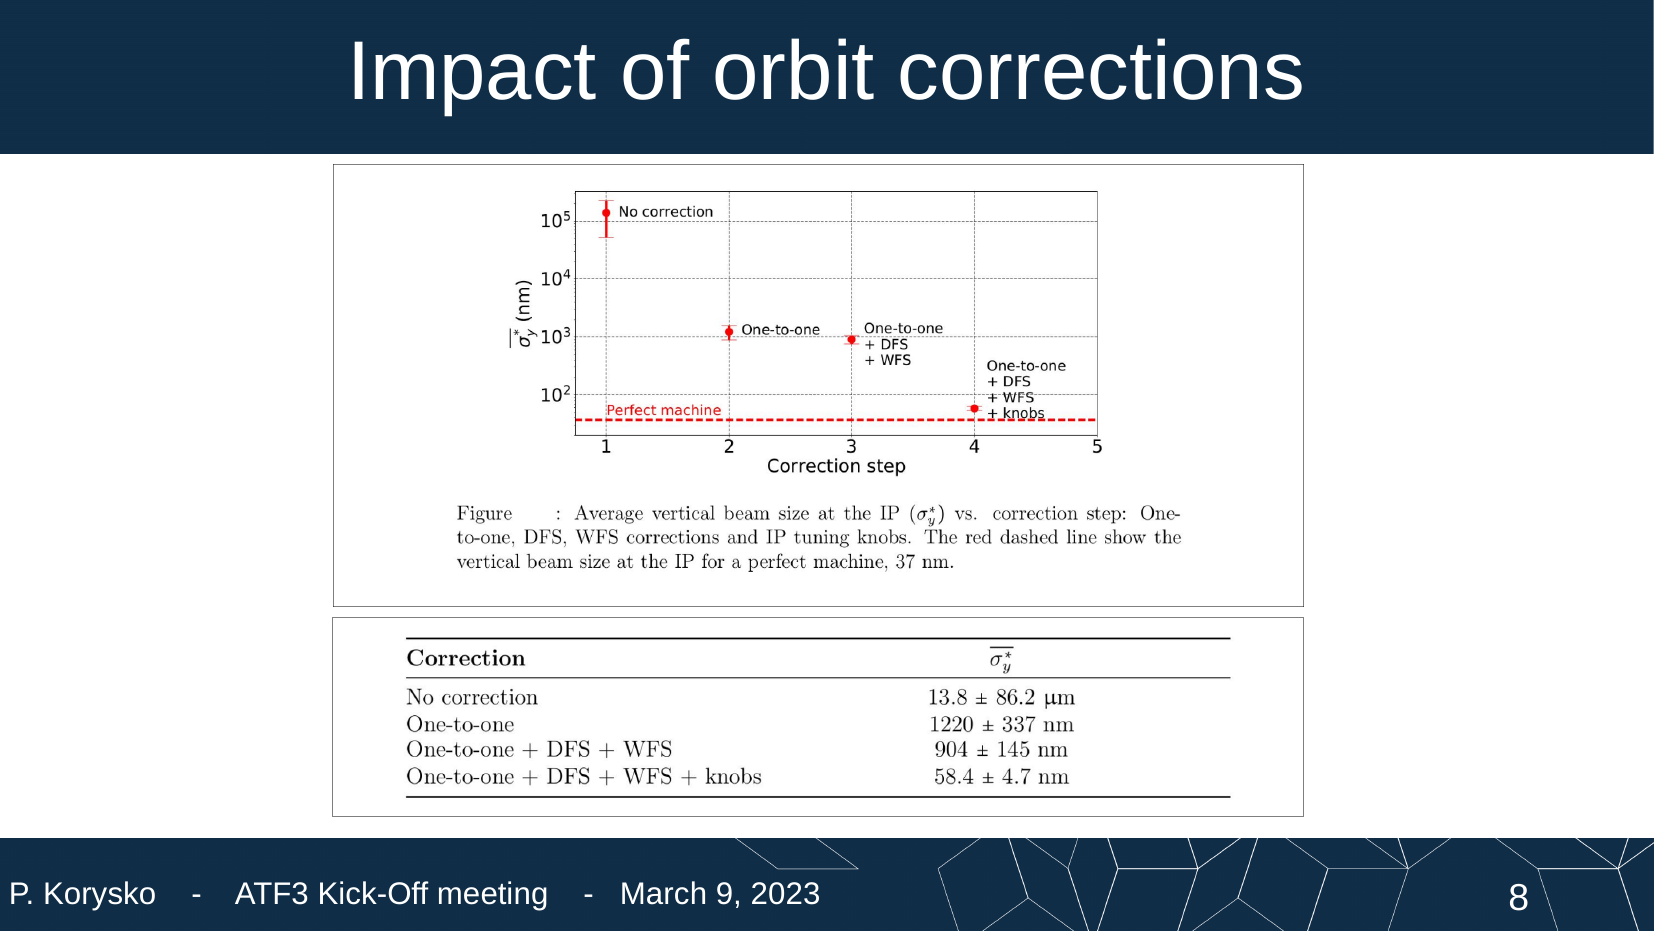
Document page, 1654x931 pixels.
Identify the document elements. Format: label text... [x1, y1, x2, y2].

picture [0, 838, 1654, 931]
text_box <number> [1493, 868, 1654, 931]
text_box P. Korysko - ATF3 Kick-Off meeting - March 9, 2023 [0, 868, 957, 931]
picture [0, 0, 1654, 154]
picture [271, 159, 1365, 835]
